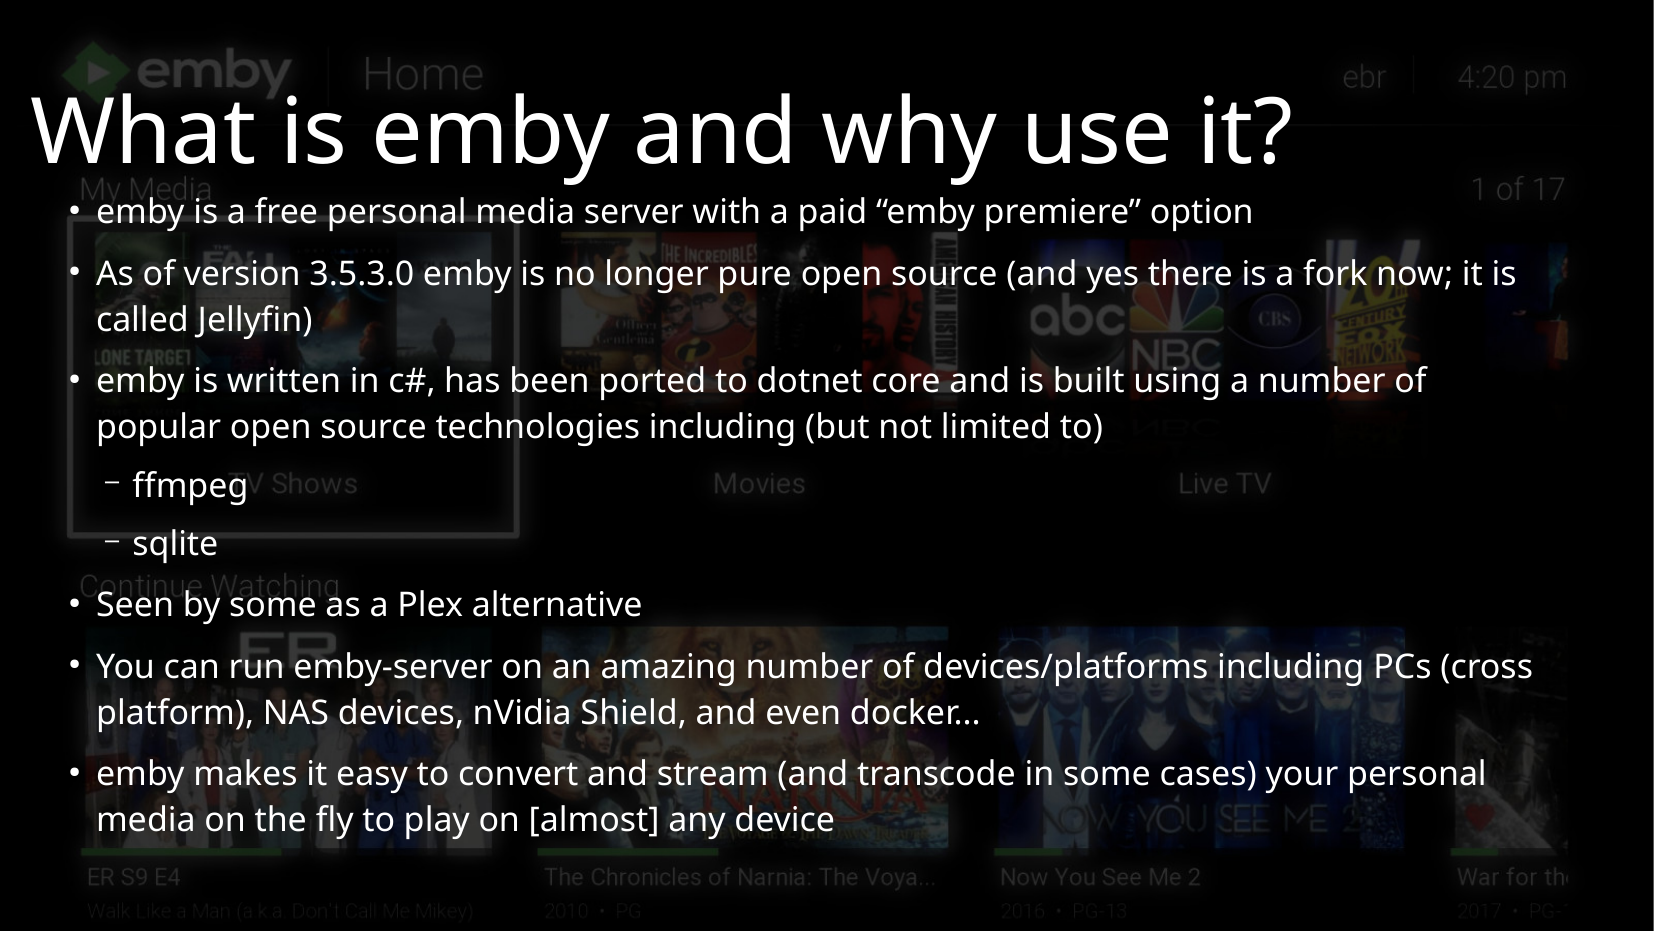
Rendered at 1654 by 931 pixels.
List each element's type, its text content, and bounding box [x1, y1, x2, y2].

title What is emby and why use it? [30, 75, 1595, 182]
picture [0, 0, 1654, 931]
list emby is a free personal media server with a paid “emby premiere” option As of version 3.5.3.0 emby is no longer pure open source (and yes there is a fork now; it is called Jellyfin) emby is written in c#, has been ported to dotnet core and is built using a number of popular open source technologies including (but not limited to) ffmpeg sqlite Seen by some as a Plex alternative You can run emby-server on an amazing number of devices/platforms including PCs (cross platform), NAS devices, nVidia Shield, and even docker... emby makes it easy to convert and stream (and transcode in some cases) your personal media on the fly to play on [almost] any device [60, 187, 1549, 856]
